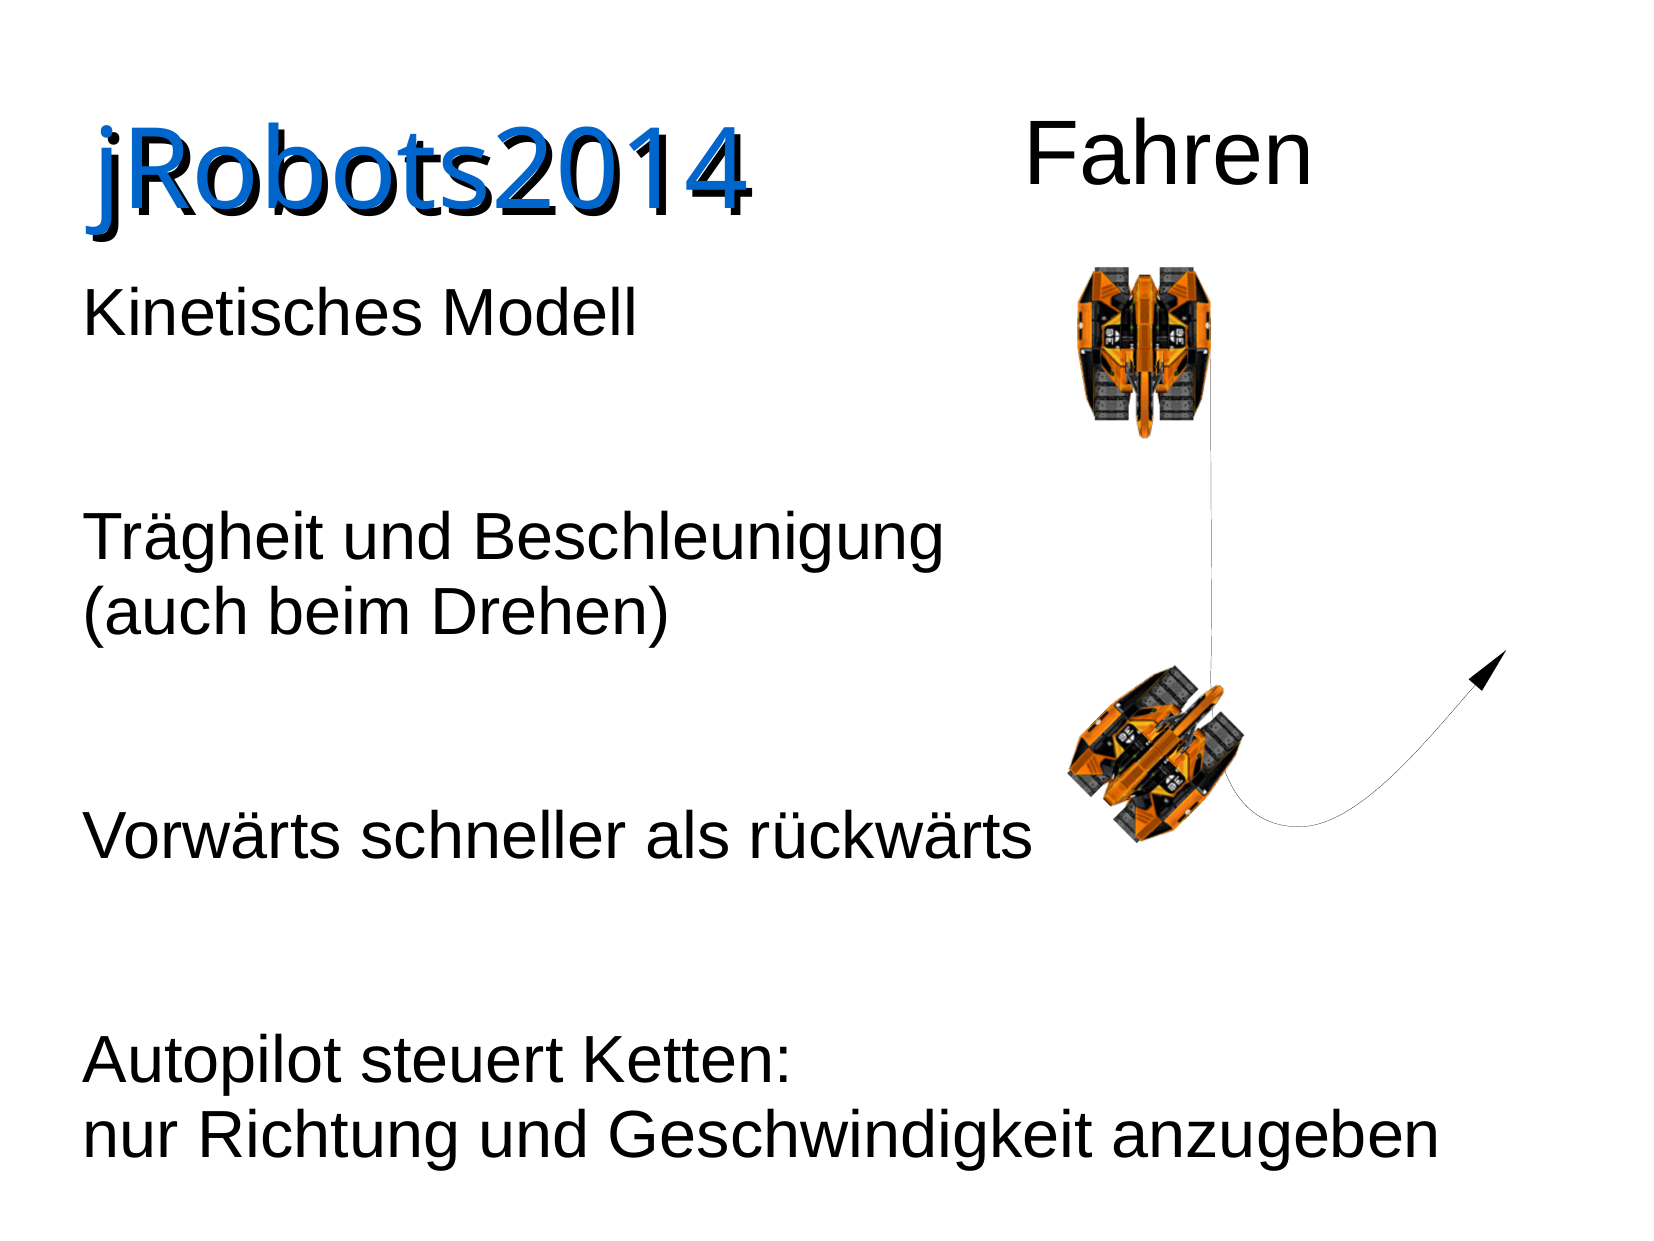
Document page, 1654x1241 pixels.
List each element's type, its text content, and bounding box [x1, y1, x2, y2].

subtitle Kinetisches Modell Trägheit und Beschleunigung (auch beim Drehen) Vorwärts schneller als rückwärts Autopilot steuert Ketten: nur Richtung und Geschwindigkeit anzugeben [82, 265, 1571, 1182]
title Fahren [767, 44, 1571, 262]
picture [1053, 639, 1270, 857]
picture [1077, 265, 1211, 439]
